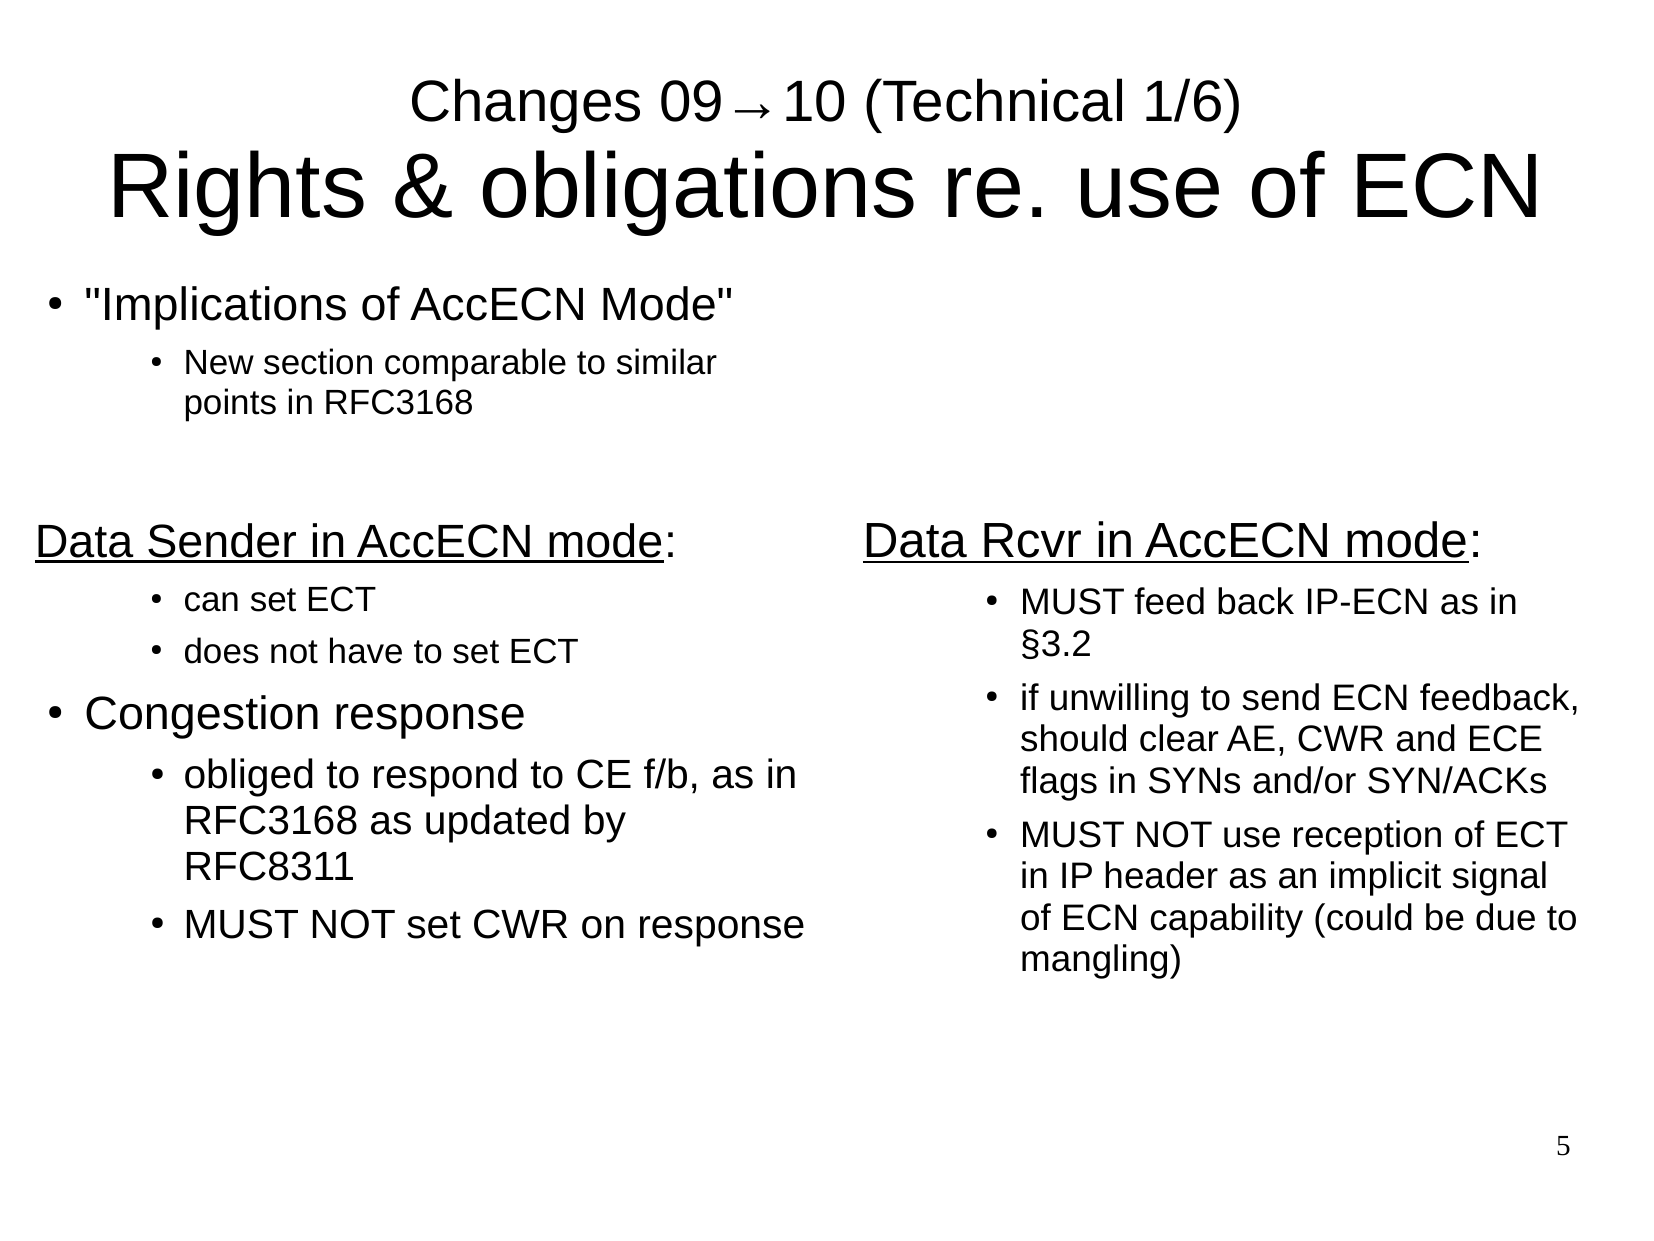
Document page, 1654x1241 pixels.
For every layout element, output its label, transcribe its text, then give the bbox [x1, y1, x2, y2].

list Data Rcvr in AccECN mode: MUST feed back IP-ECN as in §3.2 if unwilling to send ECN feedback, should clear AE, CWR and ECE flags in SYNs and/or SYN/ACKs MUST NOT use reception of ECT in IP header as an implicit signal of ECN capability (could be due to mangling) [862, 513, 1590, 991]
title Changes 09→10 (Technical 1/6) Rights & obligations re. use of ECN [82, 49, 1571, 257]
list "Implications of AccECN Mode" New section comparable to similar points in RFC3168 Data Sender in AccECN mode: can set ECT does not have to set ECT Congestion response obliged to respond to CE f/b, as in RFC3168 as updated by RFC8311 MUST NOT set CWR on response [34, 278, 809, 998]
